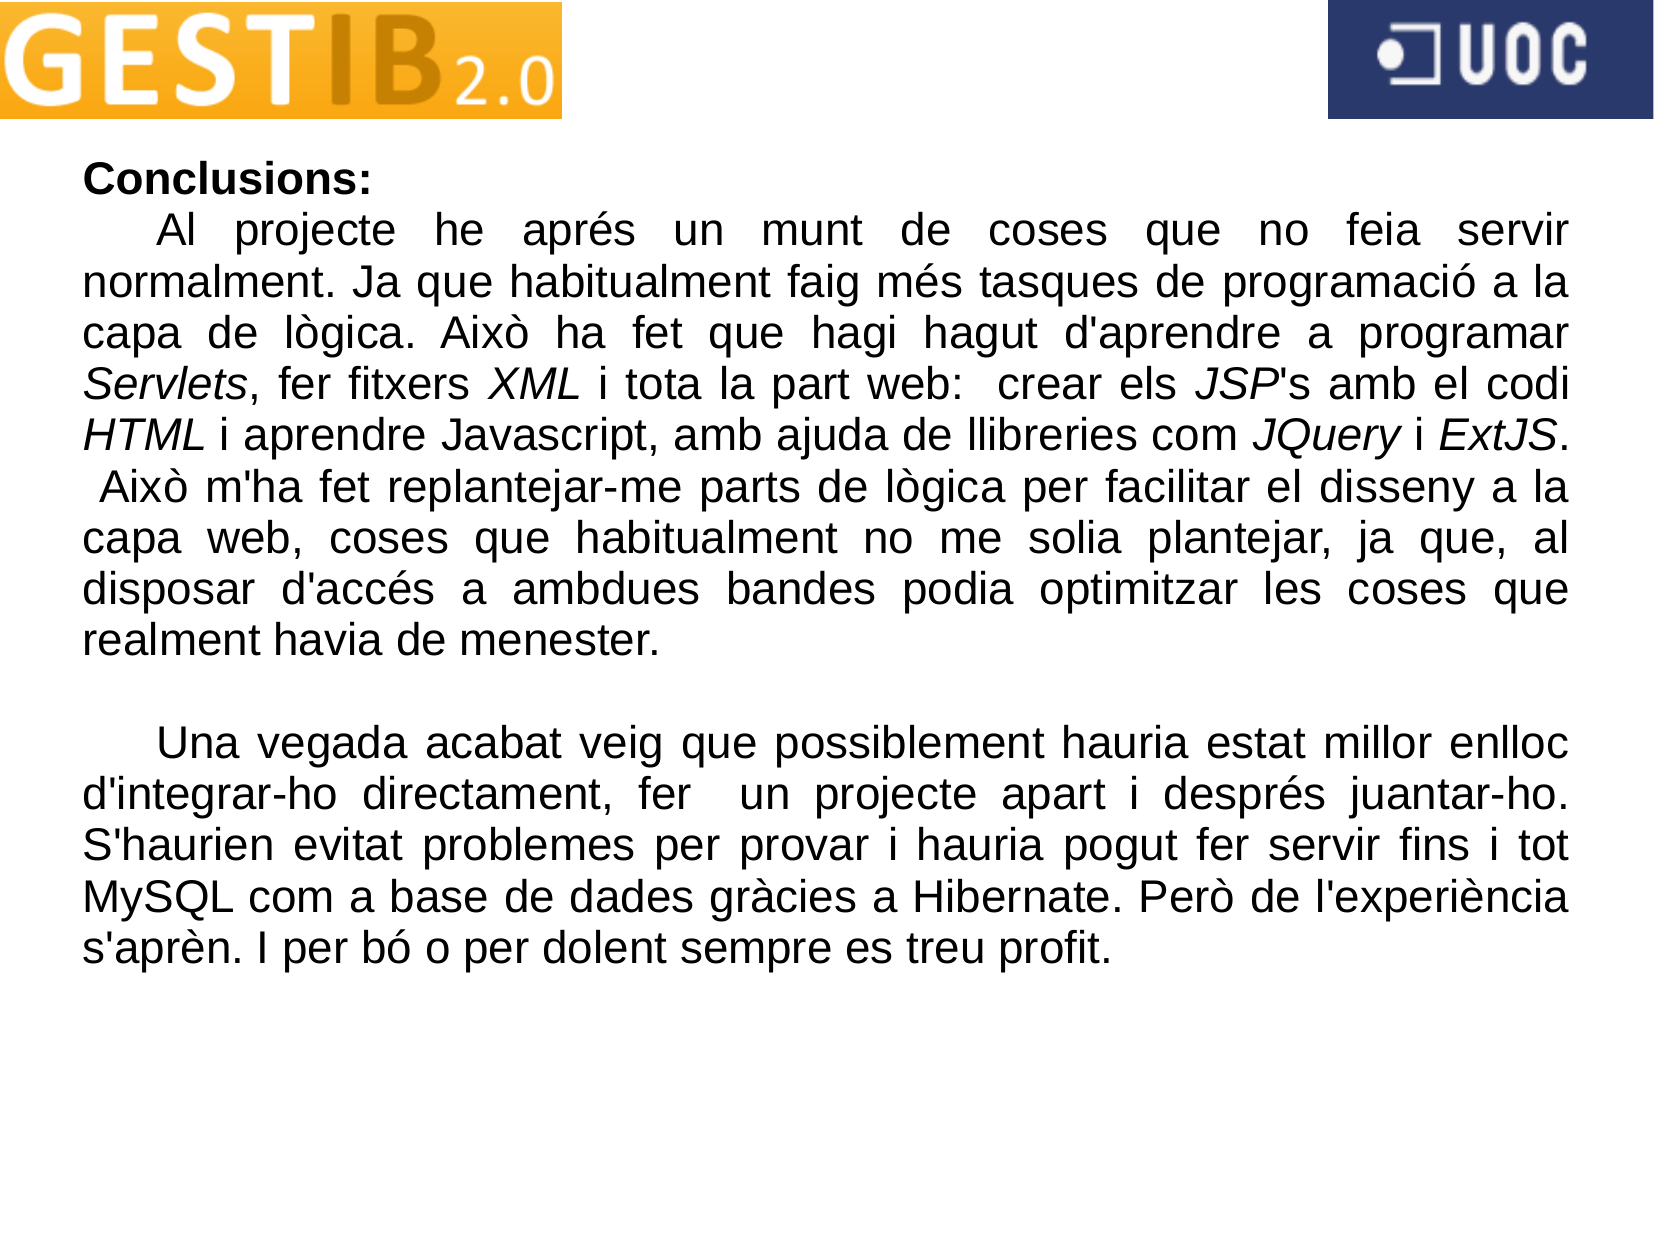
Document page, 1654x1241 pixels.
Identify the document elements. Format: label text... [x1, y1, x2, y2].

subtitle Conclusions: Al projecte he aprés un munt de coses que no feia servir normalment. Ja que habitualment faig més tasques de programació a la capa de lògica. Això ha fet que hagi hagut d'aprendre a programar Servlets, fer fitxers XML i tota la part web: crear els JSP's amb el codi HTML i aprendre Javascript, amb ajuda de llibreries com JQuery i ExtJS. Això m'ha fet replantejar-me parts de lògica per facilitar el disseny a la capa web, coses que habitualment no me solia plantejar, ja que, al disposar d'accés a ambdues bandes podia optimitzar les coses que realment havia de menester. Una vegada acabat veig que possiblement hauria estat millor enlloc d'integrar-ho directament, fer un projecte apart i després juantar-ho. S'haurien evitat problemes per provar i hauria pogut fer servir fins i tot MySQL com a base de dades gràcies a Hibernate. Però de l'experiència s'aprèn. I per bó o per dolent sempre es treu profit. [82, 0, 1571, 1241]
picture [0, 2, 562, 119]
picture [1328, 0, 1654, 119]
